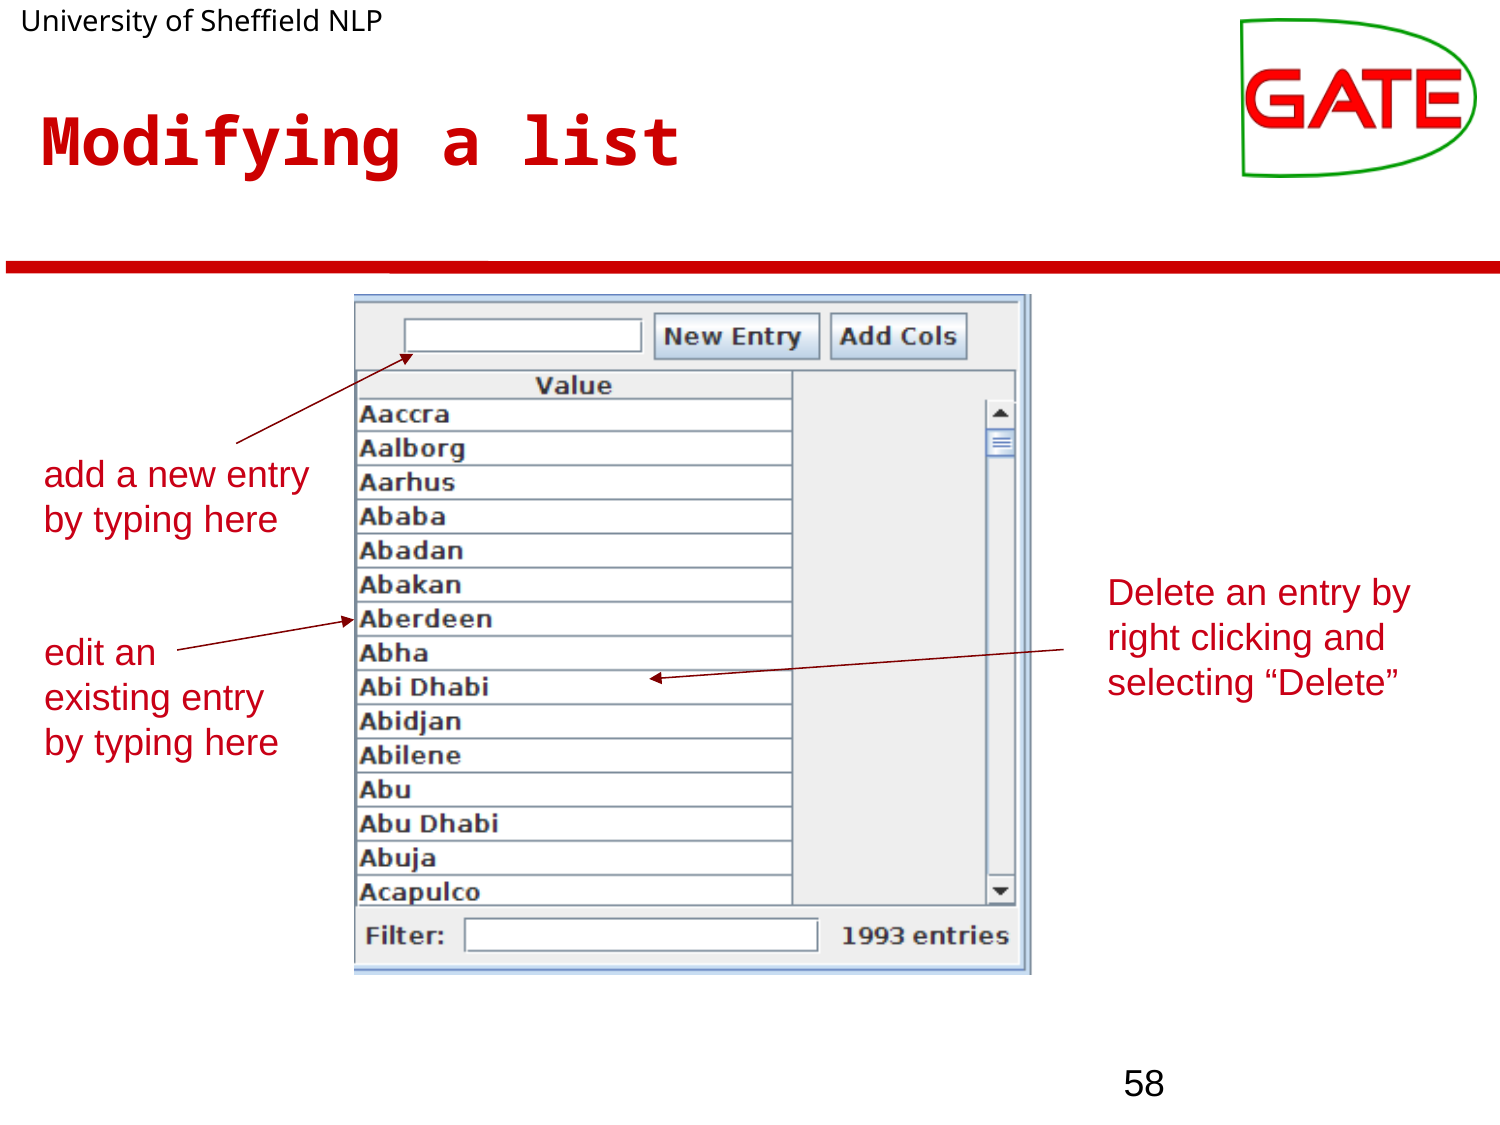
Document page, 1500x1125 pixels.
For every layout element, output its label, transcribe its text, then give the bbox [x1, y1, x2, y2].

picture [354, 294, 1034, 975]
text_box edit an existing entry by typing here [29, 620, 296, 827]
text_box Delete an entry by right clicking and selecting “Delete” [1092, 560, 1477, 798]
text_box add a new entry by typing here [28, 442, 325, 548]
title Modifying a list [41, 45, 1383, 240]
picture [1240, 18, 1477, 178]
